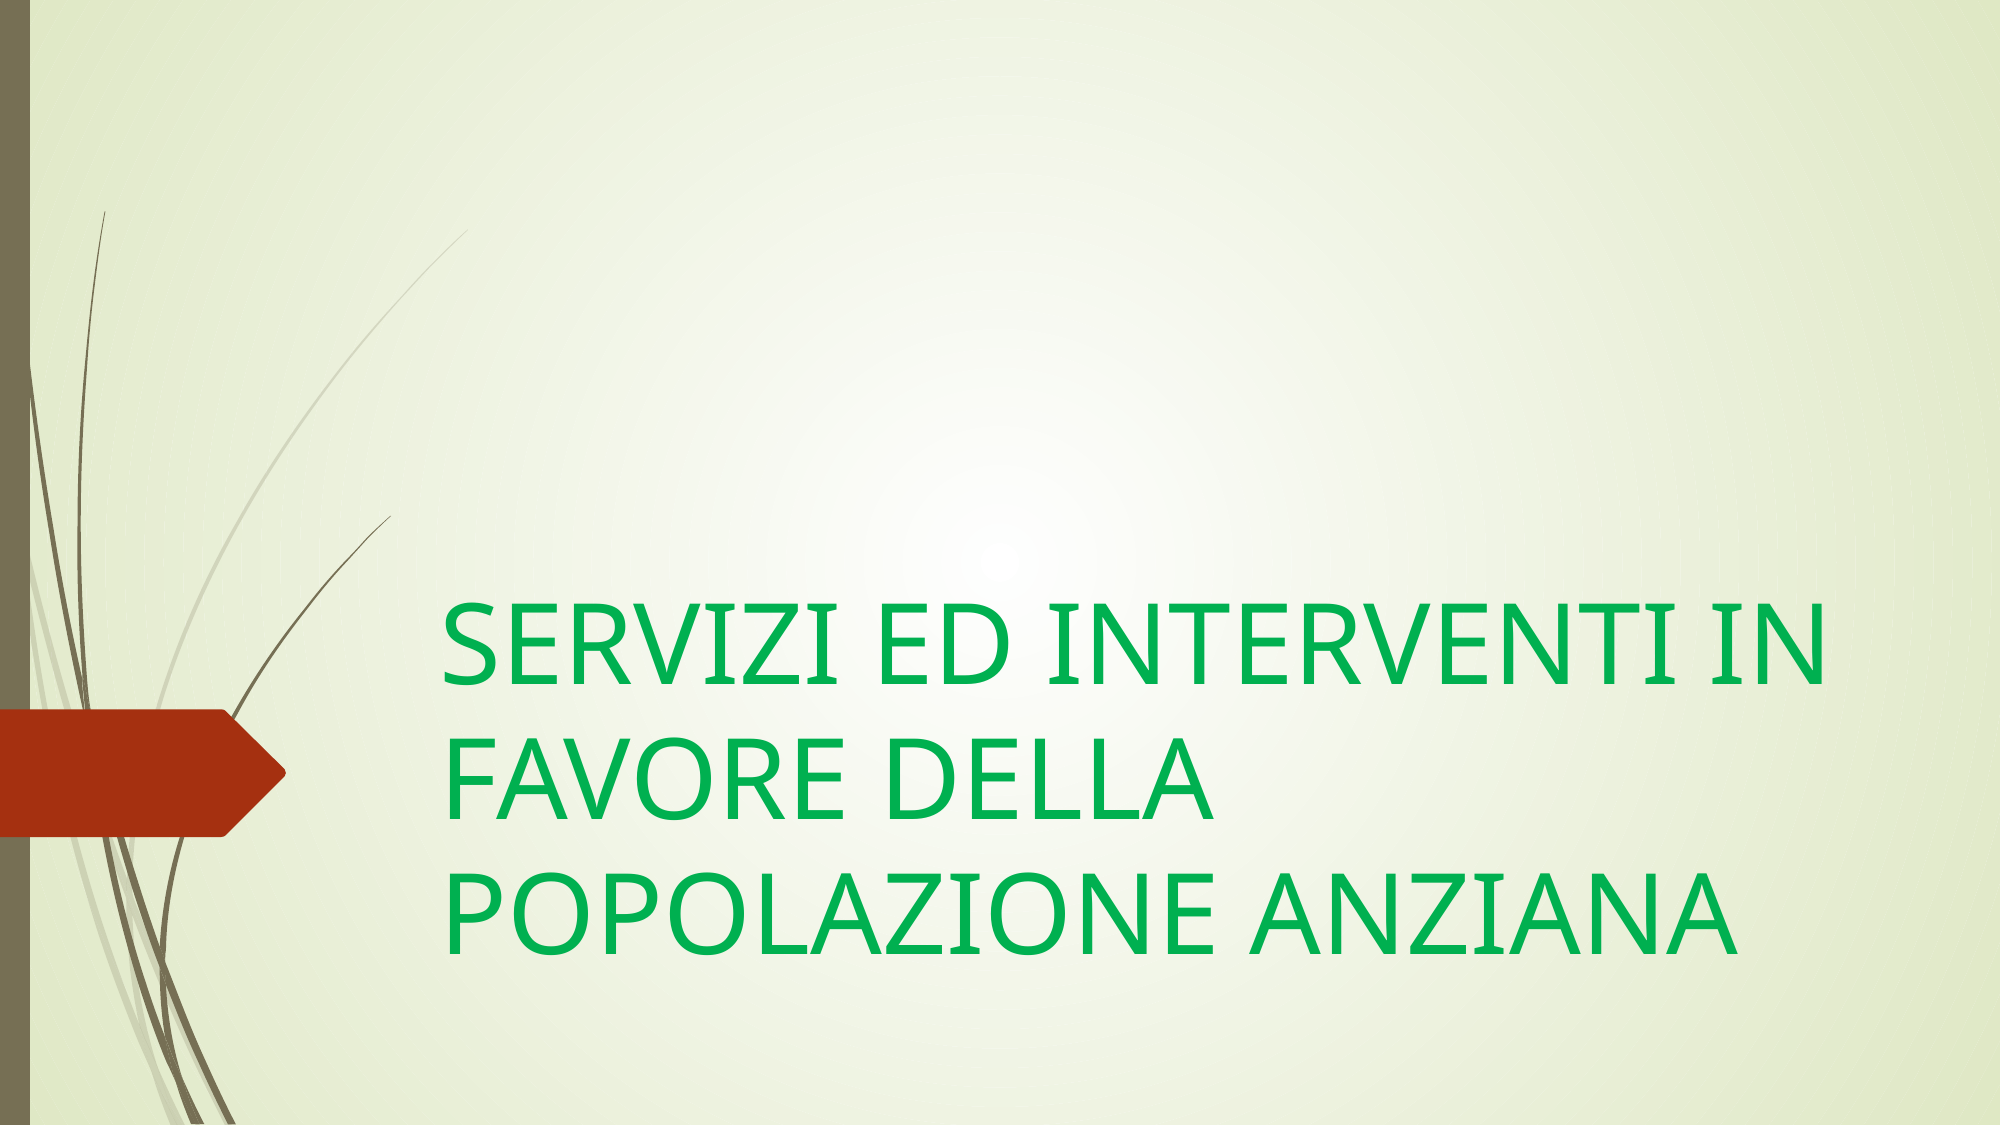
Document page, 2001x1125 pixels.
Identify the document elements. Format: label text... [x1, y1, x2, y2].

title SERVIZI ED INTERVENTI IN FAVORE DELLA POPOLAZIONE ANZIANA [424, 553, 1888, 985]
